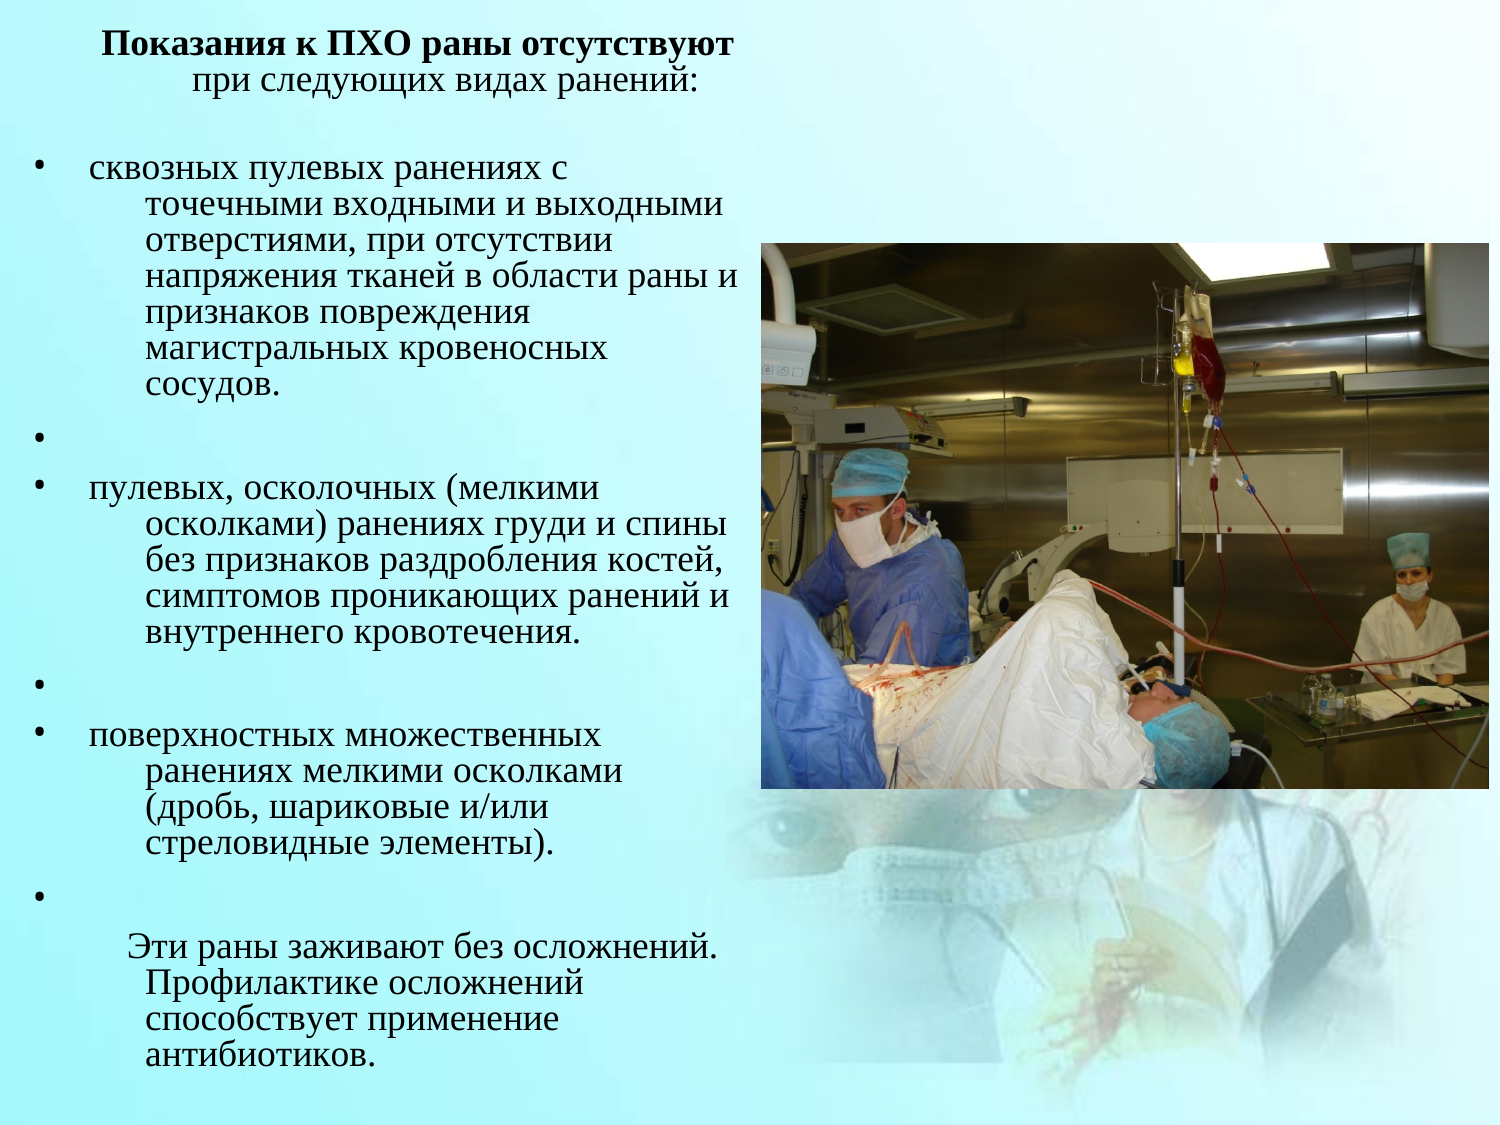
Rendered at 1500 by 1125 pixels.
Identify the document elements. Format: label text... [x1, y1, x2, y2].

picture [761, 244, 1489, 789]
list Показания к ПХО раны отсутствуют при следующих видах ранений: сквозных пулевых ранениях с точечными входными и выходными отверстиями, при отсутствии напряжения тканей в области раны и признаков повреждения магистральных кровеносных сосудов. пулевых, осколочных (мелкими осколками) ранениях груди и спины без признаков раздробления костей, симптомов проникающих ранений и внутреннего кровотечения. поверхностных множественных ранениях мелкими осколками (дробь, шариковые и/или стреловидные элементы). Эти раны заживают без осложнений. Профилактике осложнений способствует применение антибиотиков. [17, 19, 762, 1094]
